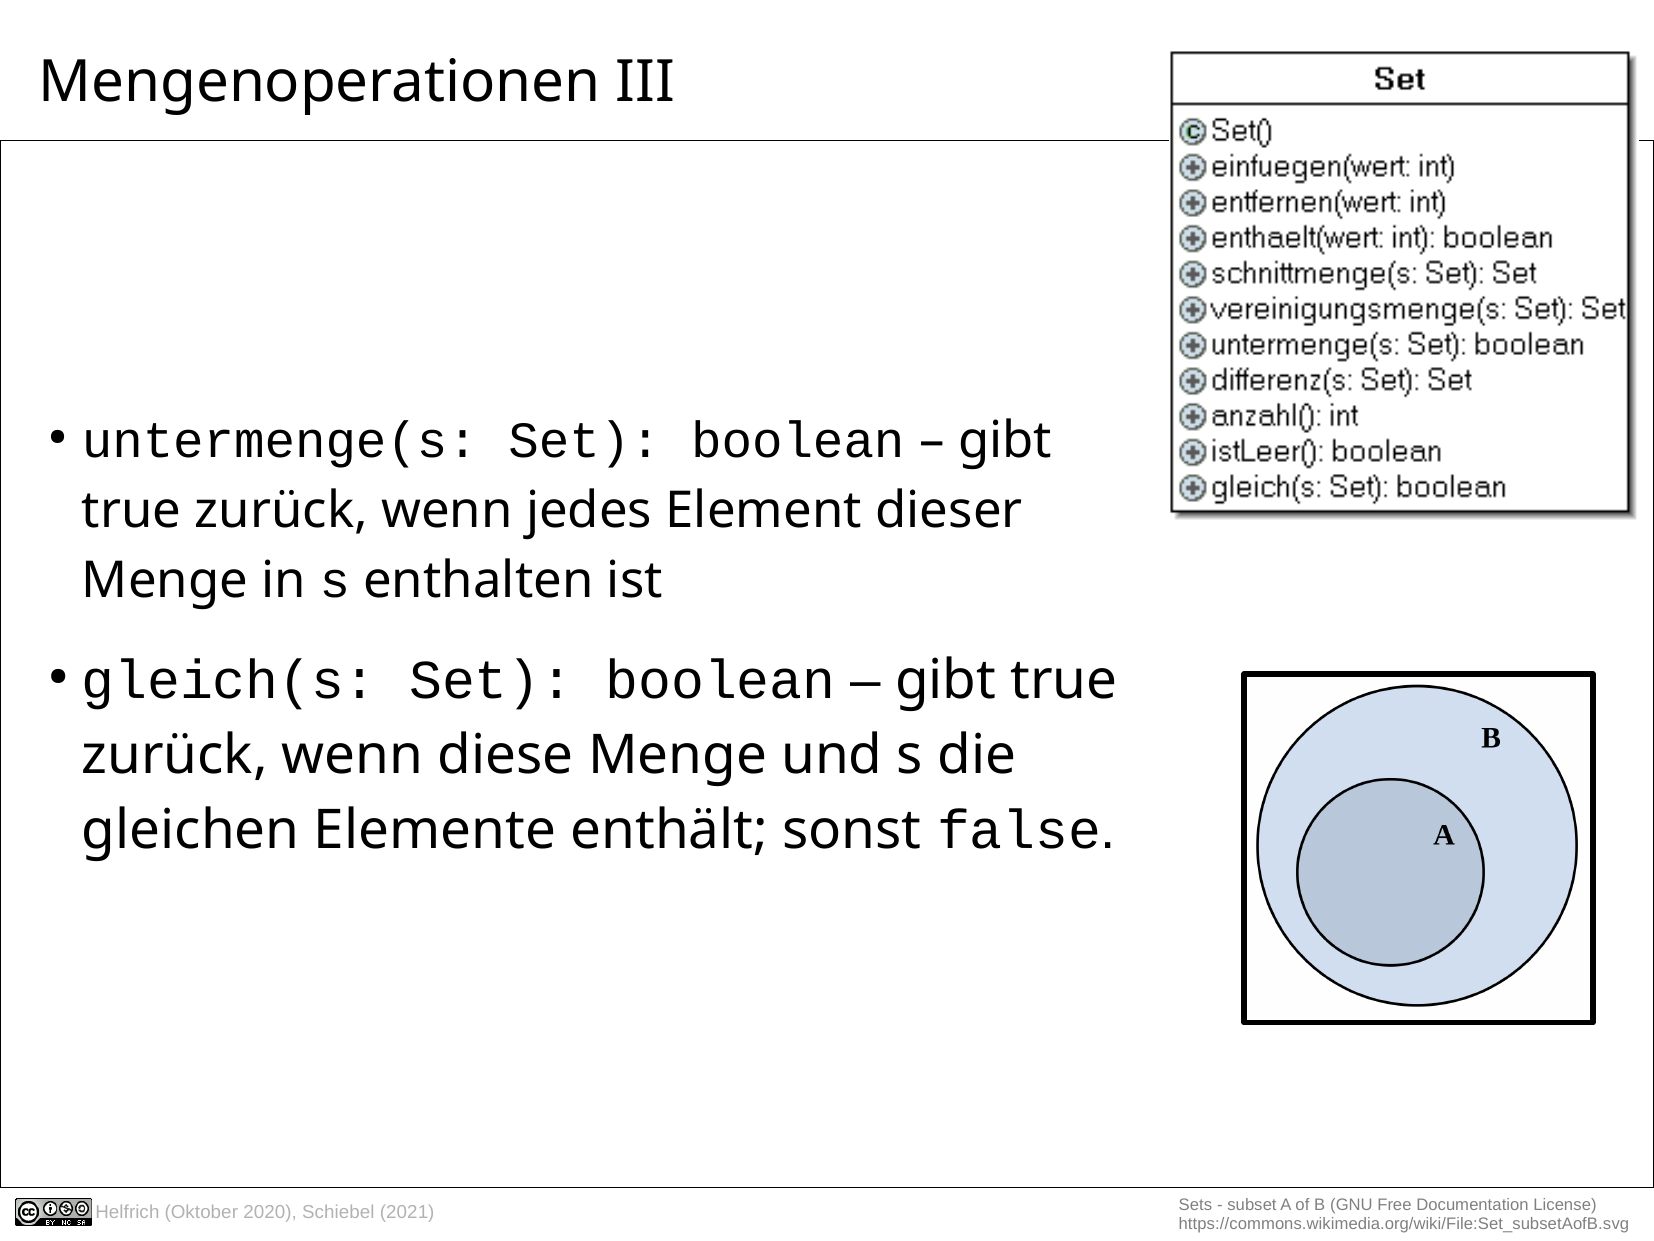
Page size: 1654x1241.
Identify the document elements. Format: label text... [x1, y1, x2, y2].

list untermenge(s: Set): boolean – gibt true zurück, wenn jedes Element dieser Menge in s enthalten ist gleich(s: Set): boolean – gibt true zurück, wenn diese Menge und s die gleichen Elemente enthält; sonst false. [48, 403, 1161, 871]
picture [1169, 50, 1639, 522]
picture [15, 1198, 92, 1226]
picture [1247, 677, 1590, 1020]
title Mengenoperationen III [39, 40, 1616, 118]
text_box Sets - subset A of B (GNU Free Documentation License) https://commons.wikimedia.org/wiki/File:Set_subsetAofB.svg [1163, 1187, 1654, 1241]
